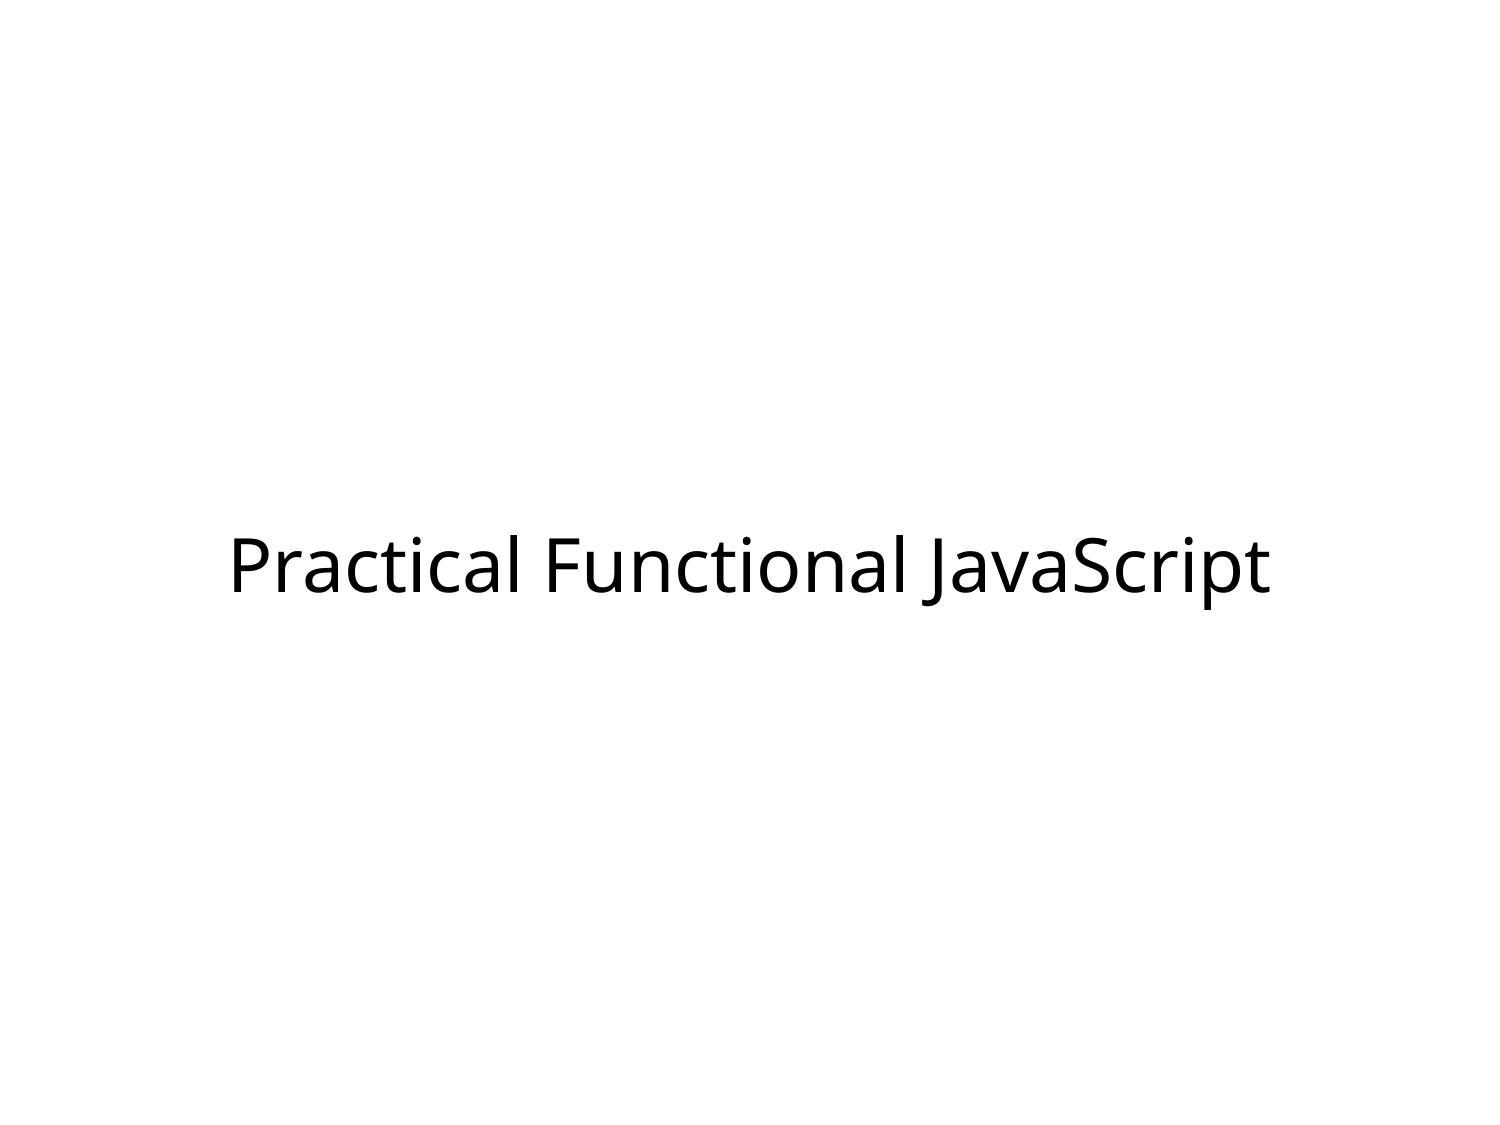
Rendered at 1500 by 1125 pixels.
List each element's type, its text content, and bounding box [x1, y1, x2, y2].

title Practical Functional JavaScript [51, 470, 1449, 655]
